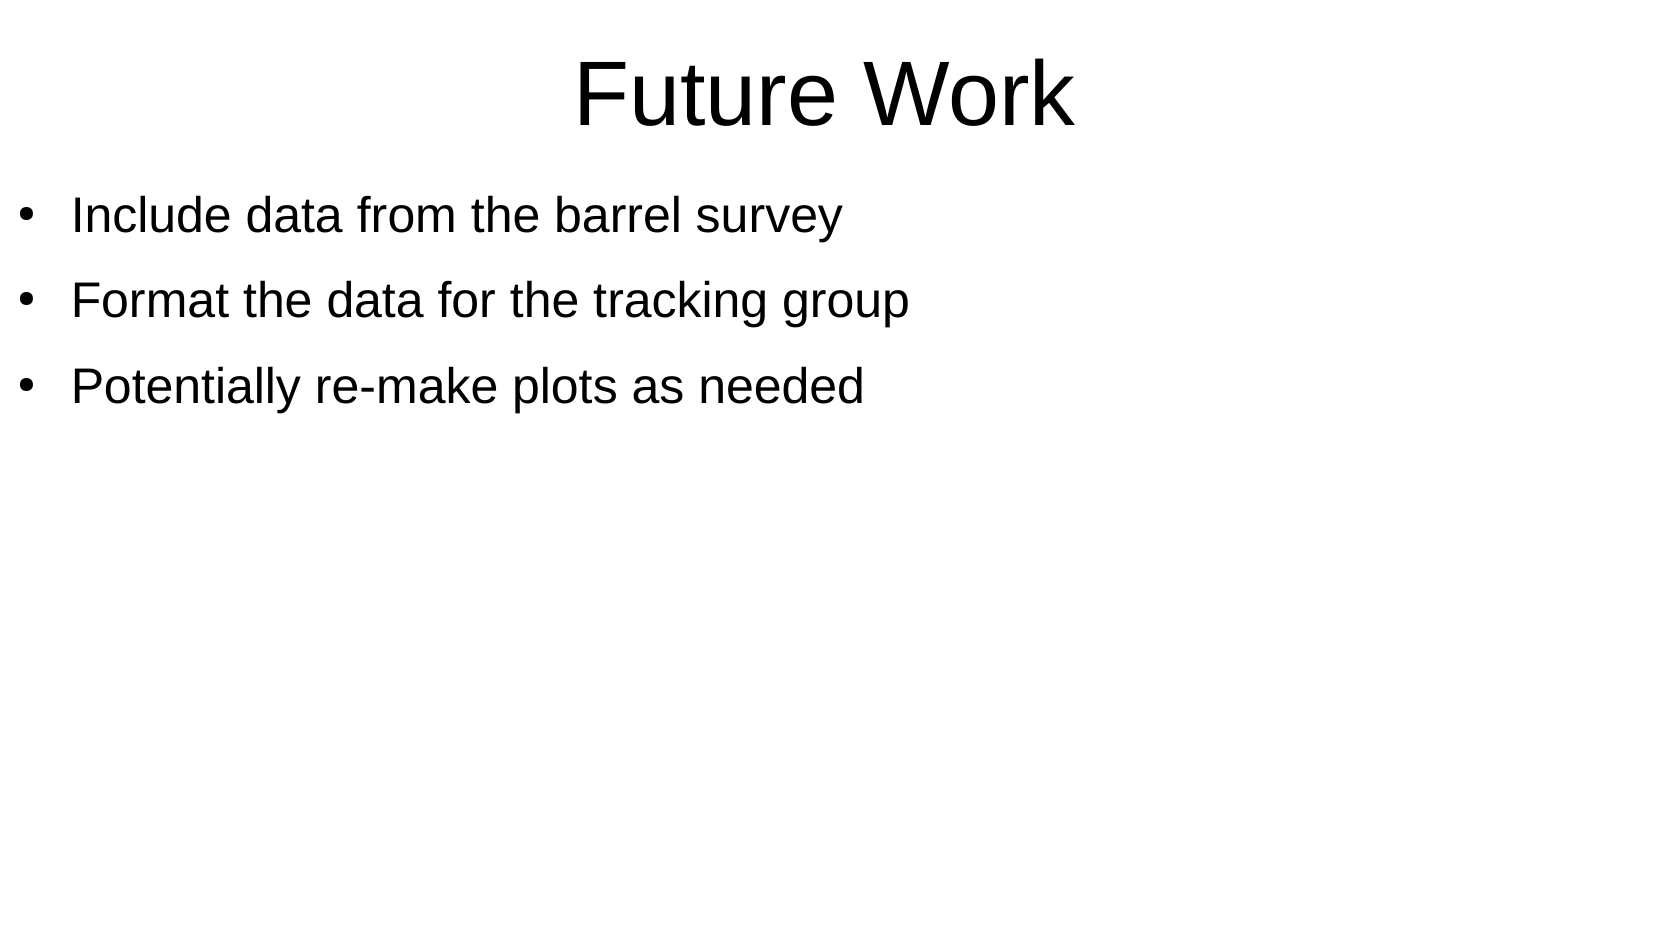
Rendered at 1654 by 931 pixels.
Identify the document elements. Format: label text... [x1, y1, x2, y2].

list Include data from the barrel survey Format the data for the tracking group Potentially re-make plots as needed [0, 187, 1654, 931]
title Future Work [0, 0, 1651, 187]
